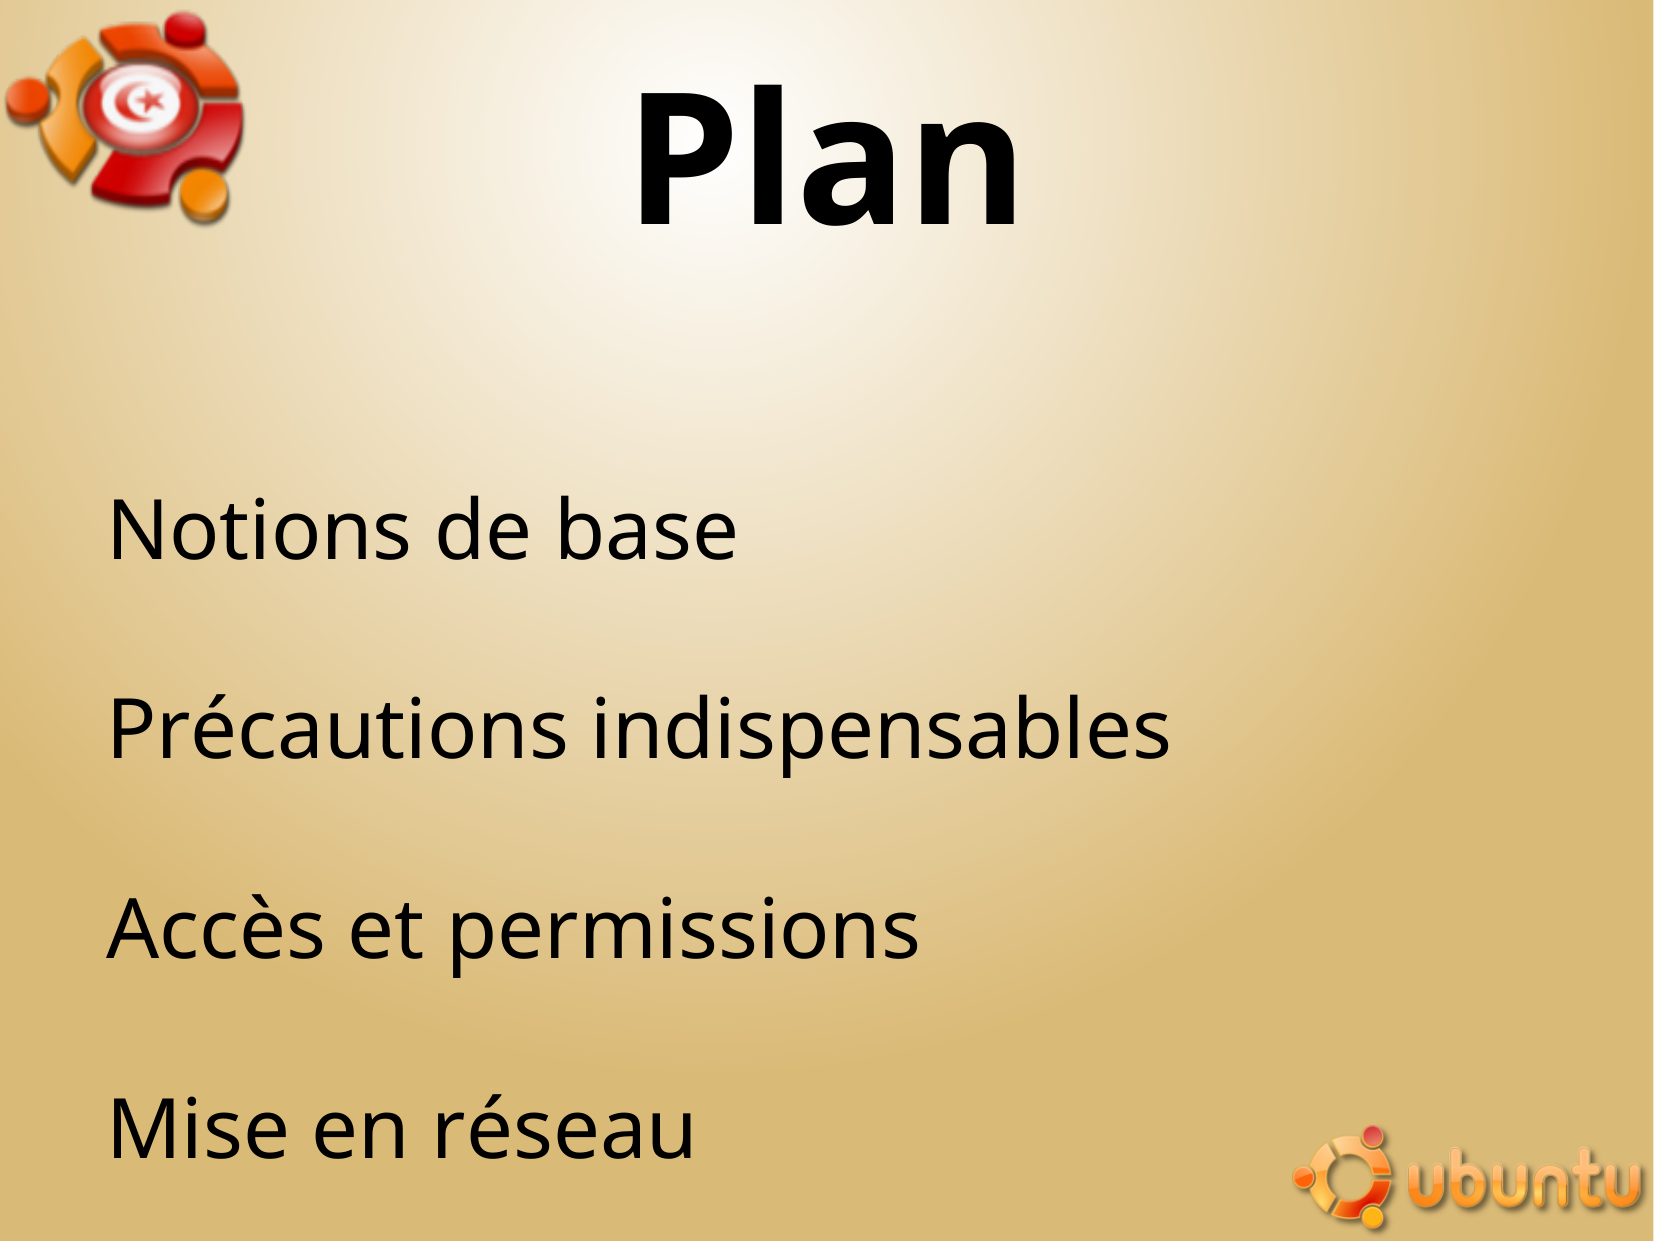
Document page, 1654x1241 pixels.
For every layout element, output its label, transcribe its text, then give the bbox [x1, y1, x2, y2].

list Notions de base Précautions indispensables Accès et permissions Mise en réseau [88, 413, 1577, 1128]
picture [0, 0, 1654, 1241]
title Plan [82, 49, 1571, 257]
